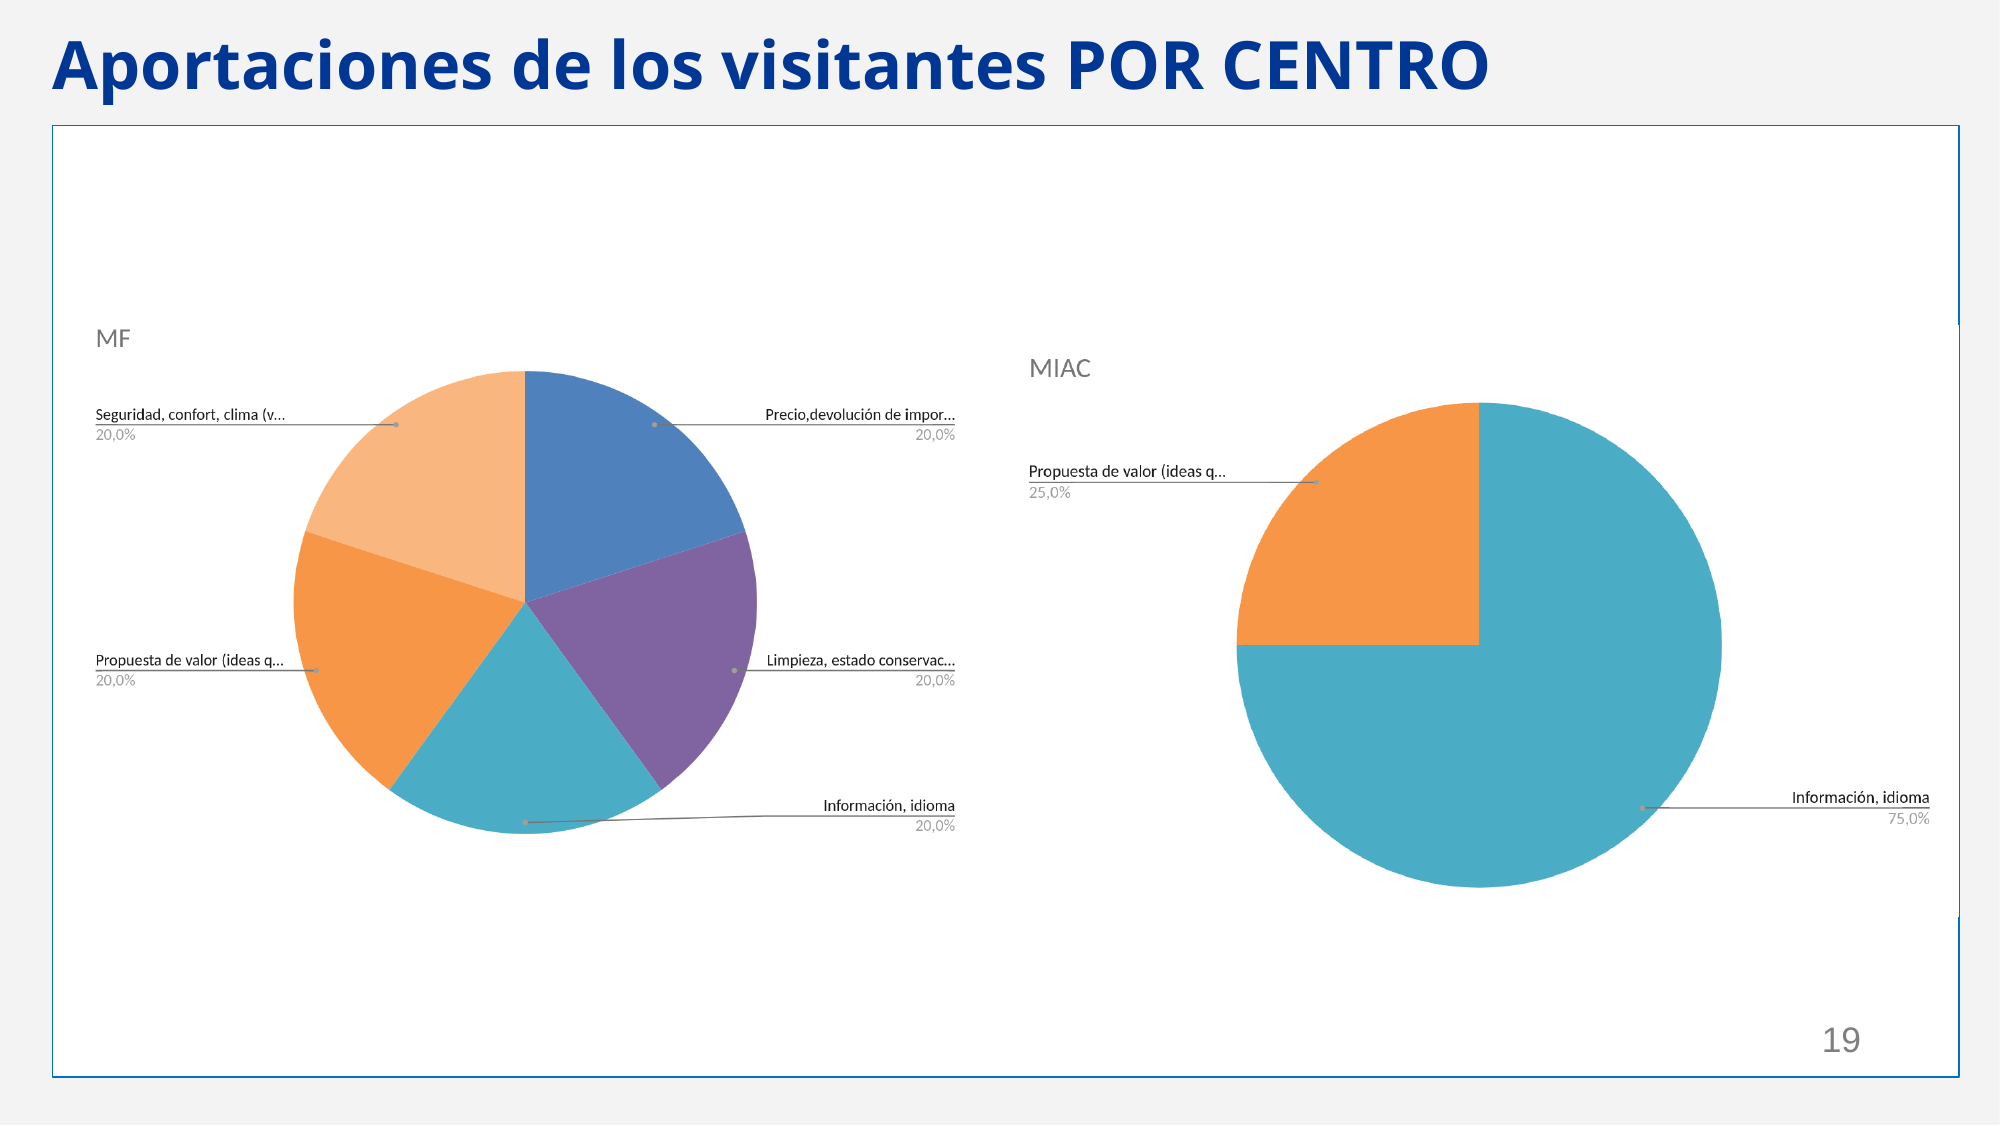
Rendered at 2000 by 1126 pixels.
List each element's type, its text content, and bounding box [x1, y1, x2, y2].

picture [67, 297, 983, 862]
picture [999, 325, 1959, 917]
text_box [52, 125, 1959, 1078]
slide_number <number> [1412, 1008, 1880, 1069]
text_box Aportaciones de los visitantes POR CENTRO [52, 0, 1945, 125]
